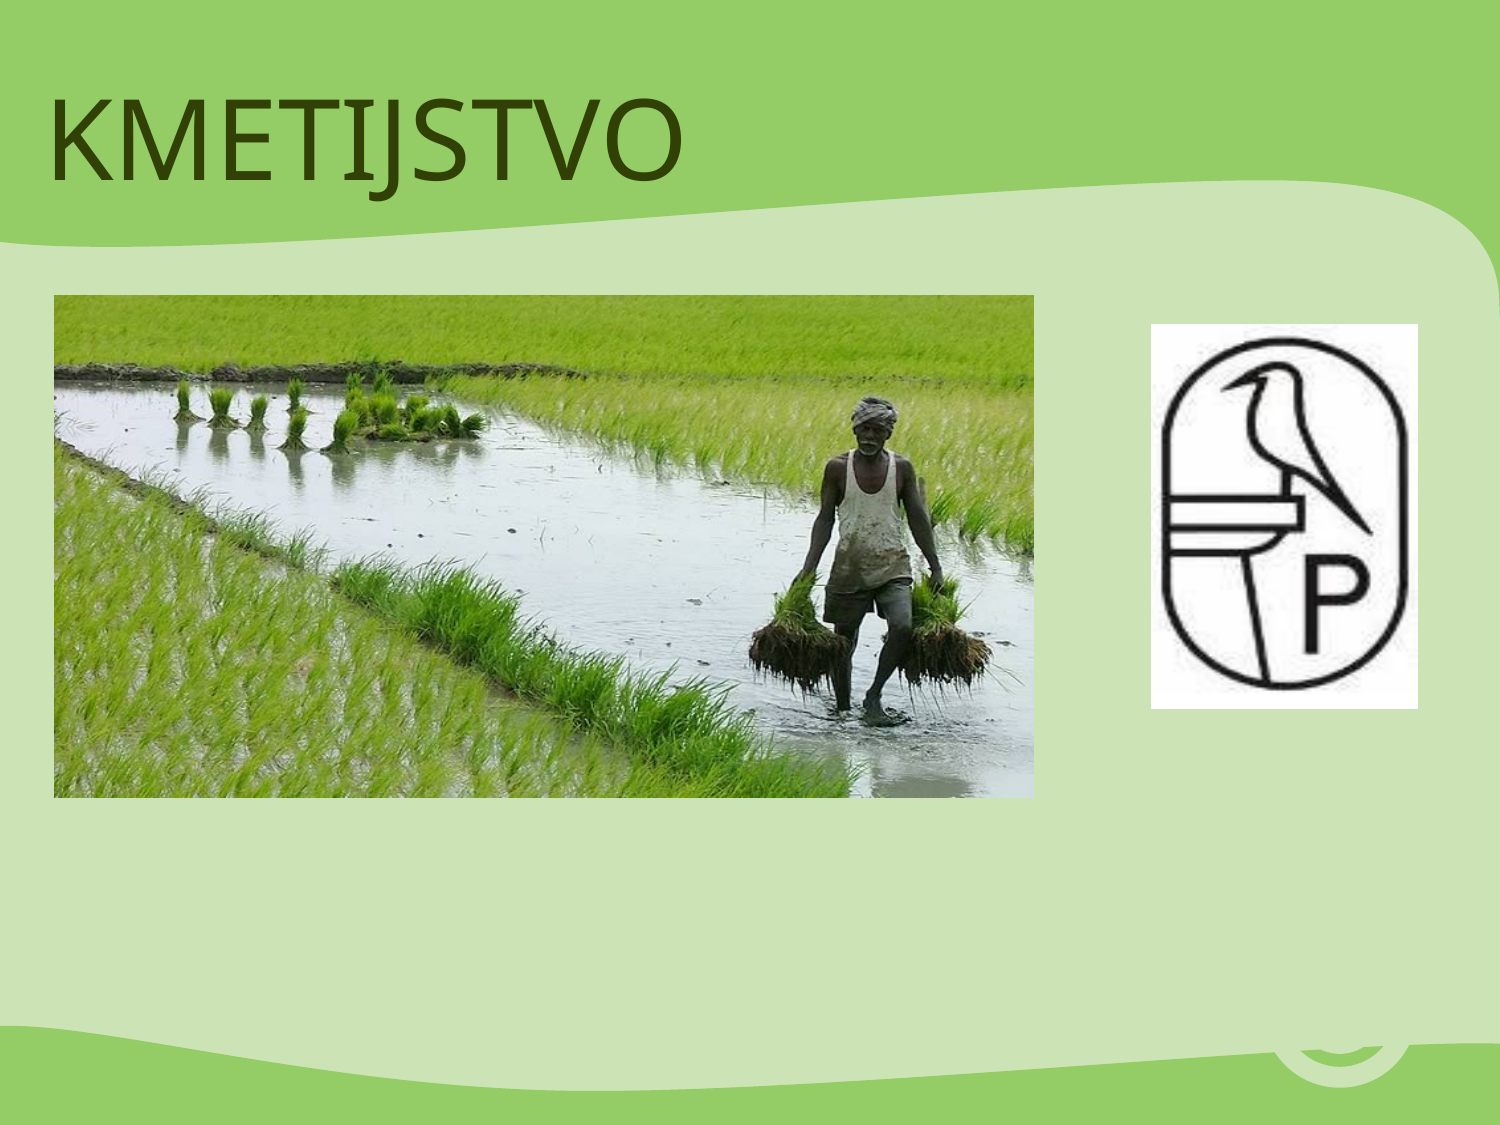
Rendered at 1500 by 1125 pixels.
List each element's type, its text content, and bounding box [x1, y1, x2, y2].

picture [54, 295, 1034, 798]
title KMETIJSTVO [29, 0, 886, 616]
picture [1151, 324, 1418, 709]
